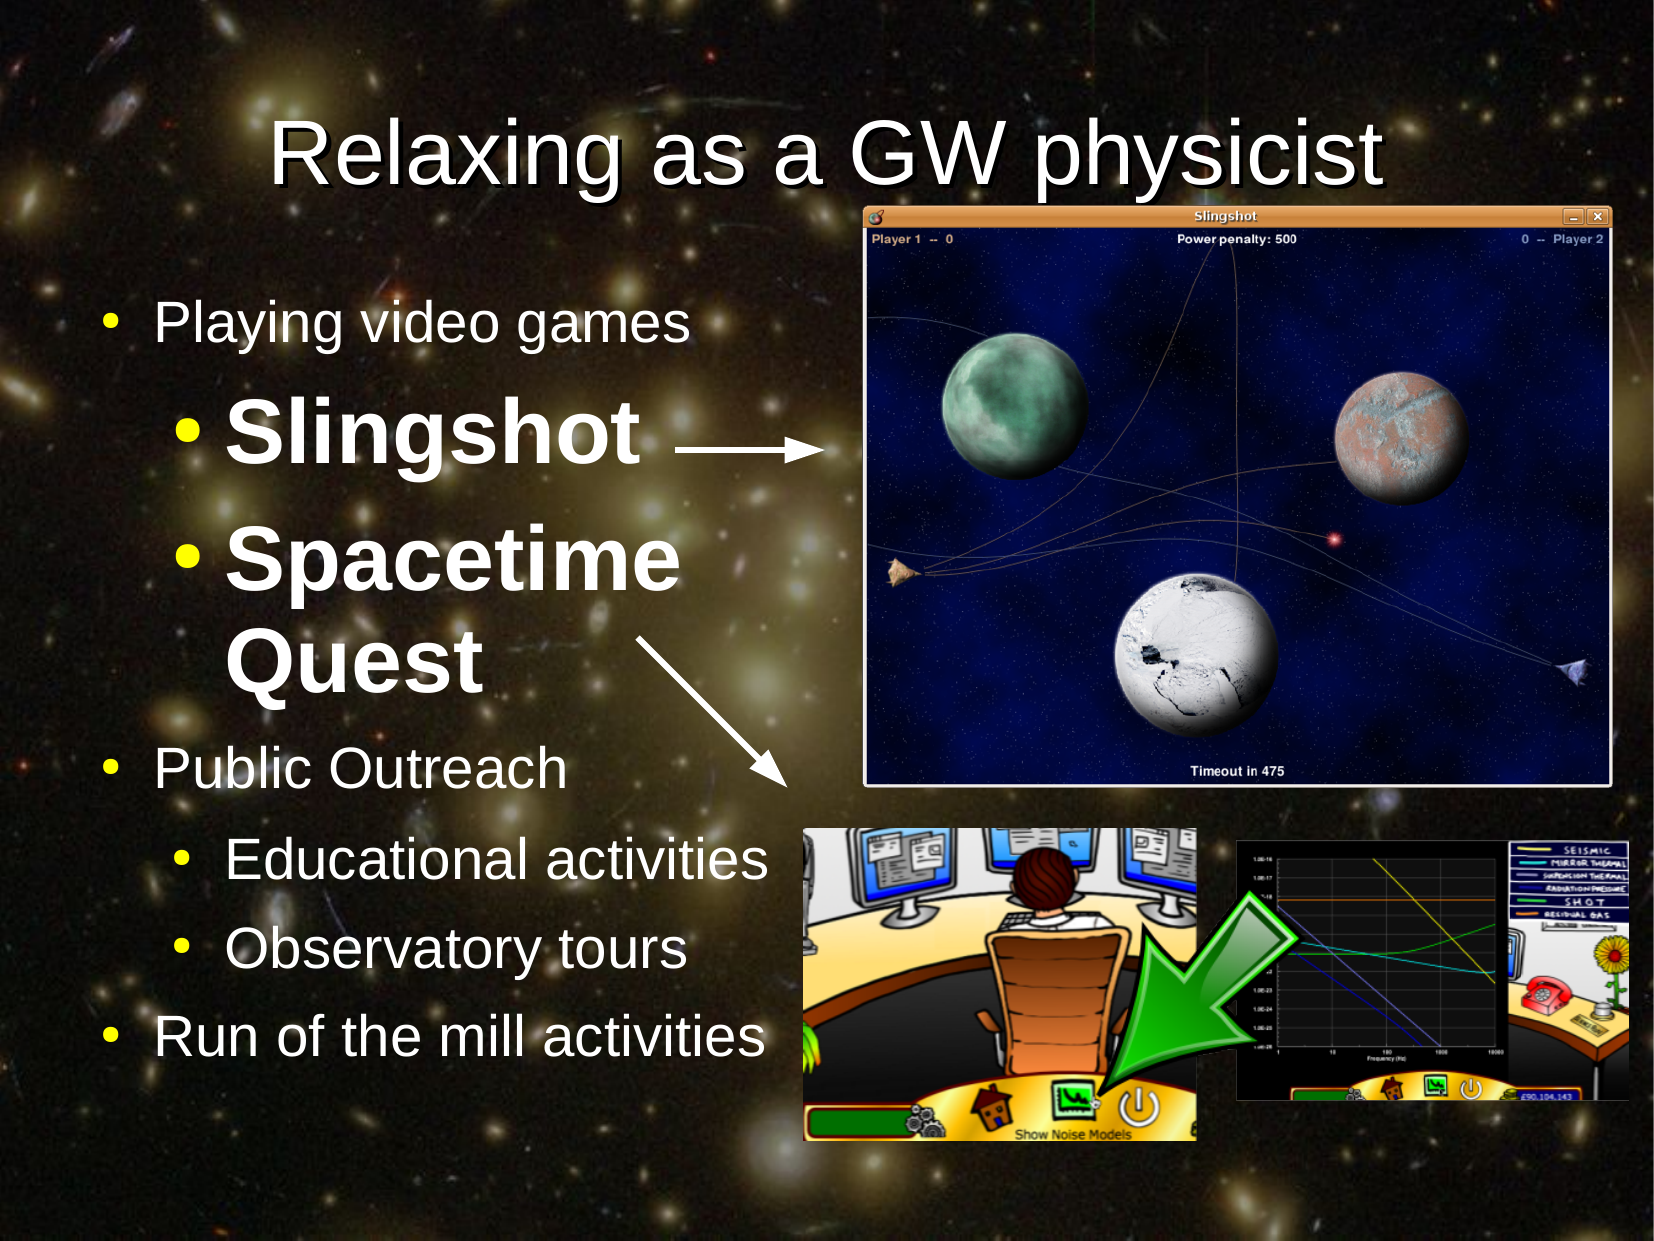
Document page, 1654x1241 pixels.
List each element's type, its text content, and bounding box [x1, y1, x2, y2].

list Playing video games Slingshot Spacetime Quest Public Outreach Educational activities Observatory tours Run of the mill activities [82, 290, 809, 1094]
title Relaxing as a GW physicist [82, 56, 1571, 250]
picture [0, 0, 1654, 1241]
